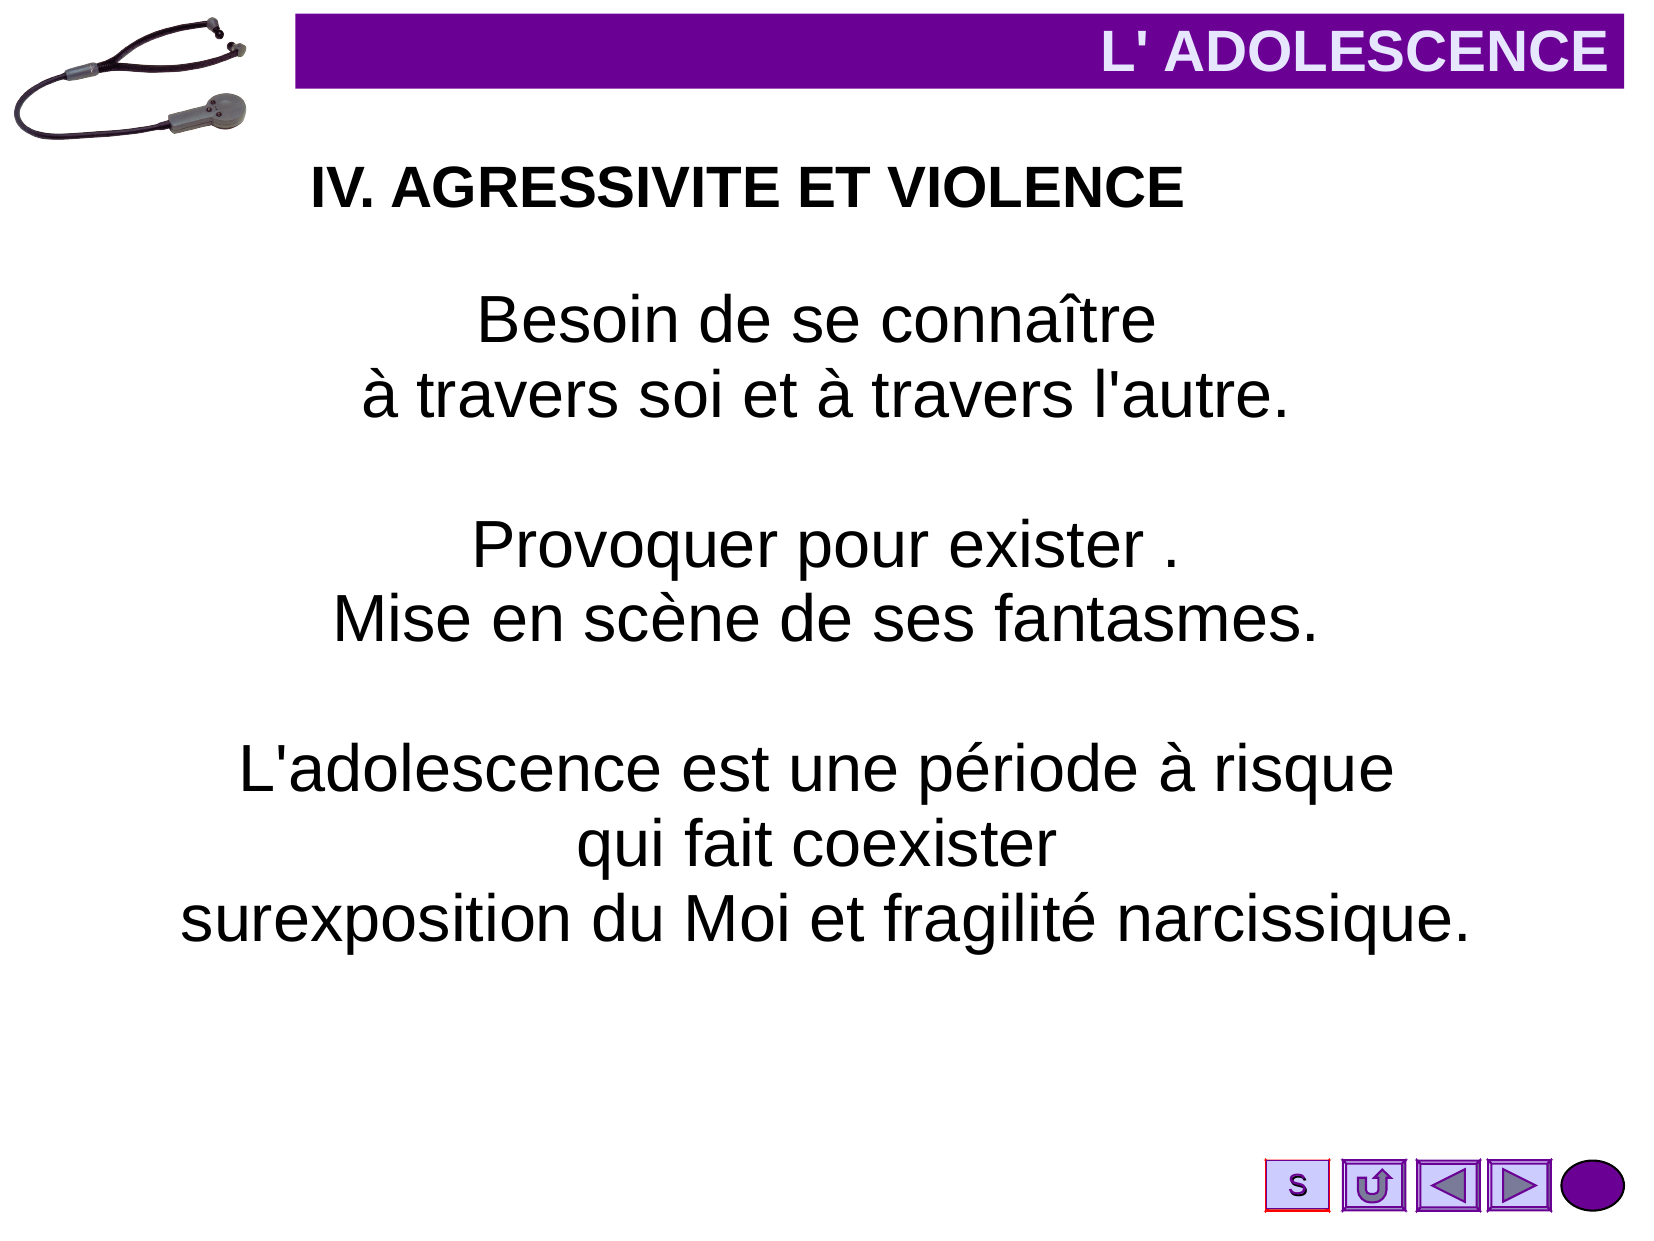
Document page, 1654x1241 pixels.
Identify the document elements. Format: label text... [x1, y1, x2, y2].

text_box [1561, 1160, 1625, 1211]
text_box L' ADOLESCENCE [295, 13, 1625, 89]
text_box Besoin de se connaître à travers soi et à travers l'autre. Provoquer pour exister . Mise en scène de ses fantasmes. L'adolescence est une période à risque qui fait coexister surexposition du Moi et fragilité narcissique. [147, 282, 1506, 956]
picture [8, 8, 260, 153]
text_box IV. AGRESSIVITE ET VIOLENCE [295, 147, 1200, 230]
